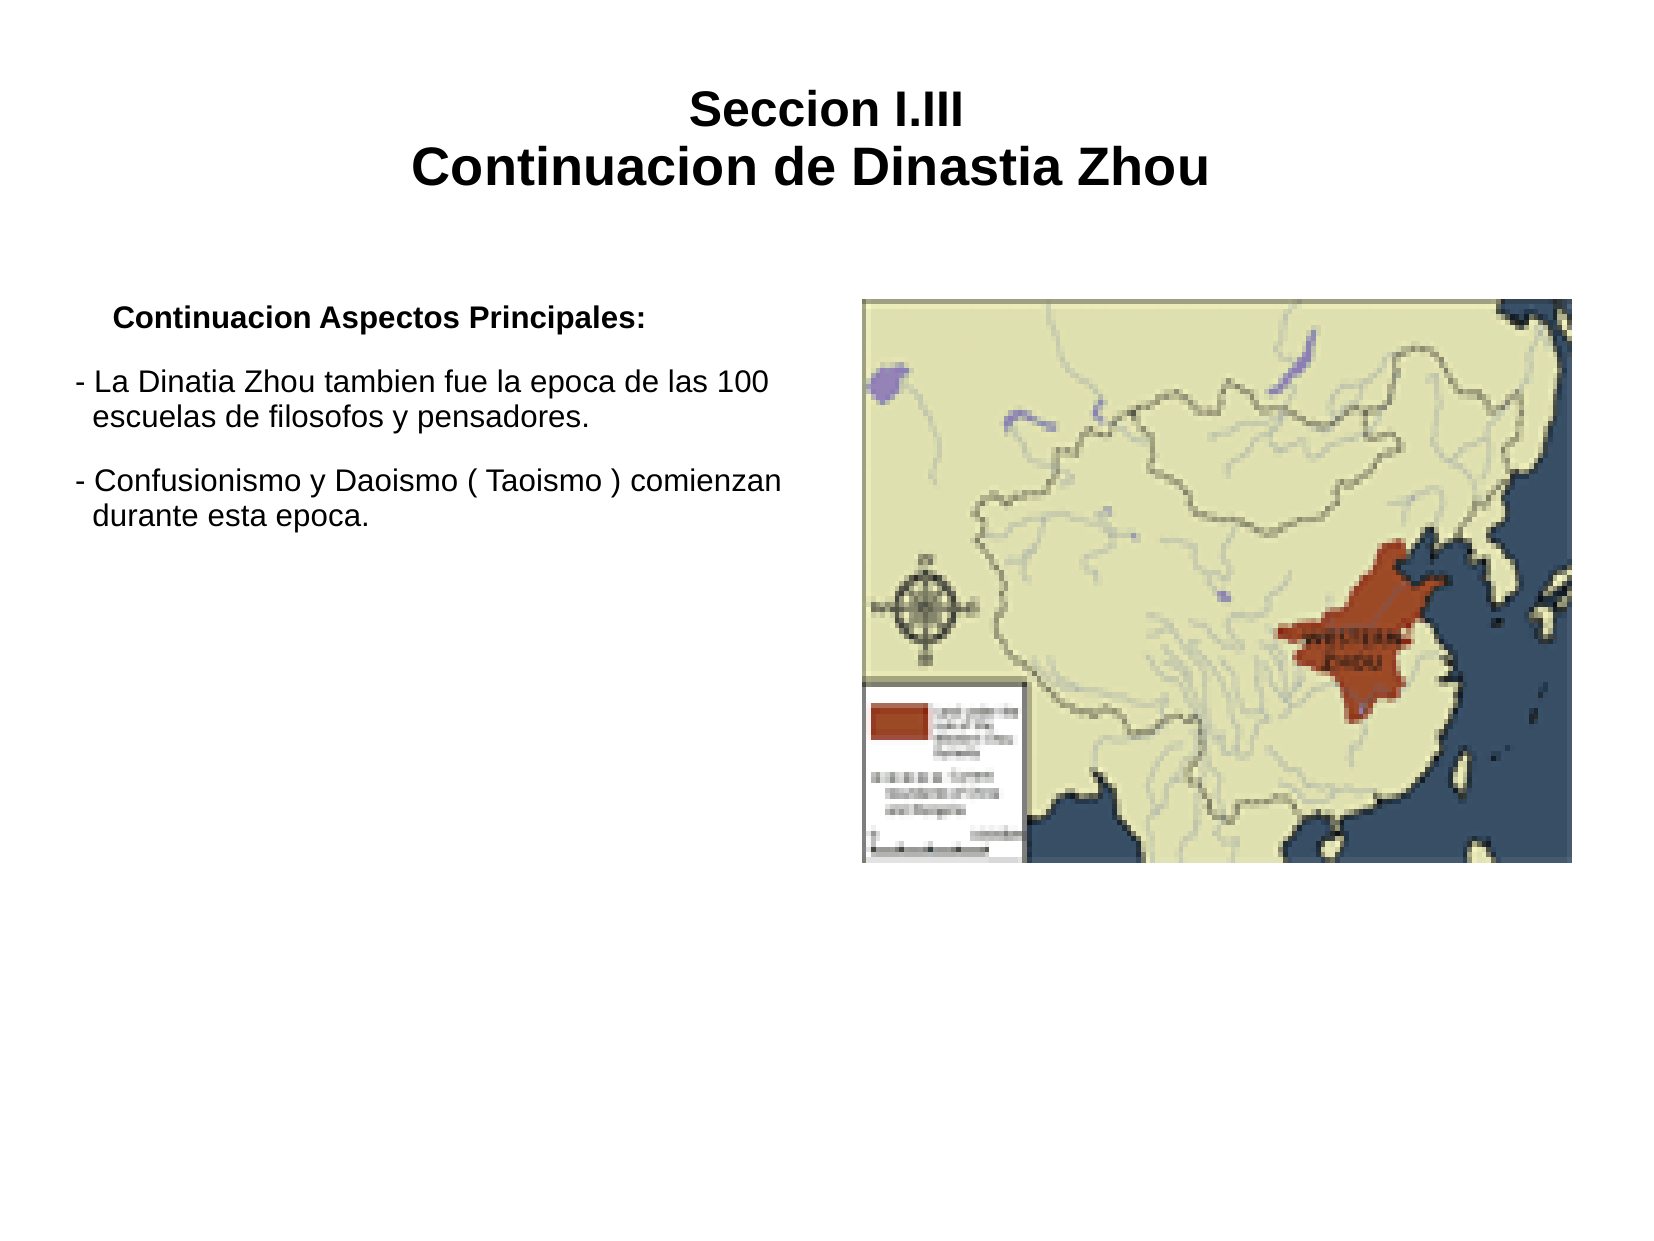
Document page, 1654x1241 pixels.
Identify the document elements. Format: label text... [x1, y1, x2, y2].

title Seccion I.III Continuacion de Dinastia Zhou [82, 56, 1571, 250]
picture [862, 299, 1572, 863]
list Continuacion Aspectos Principales: - La Dinatia Zhou tambien fue la epoca de las 100 escuelas de filosofos y pensadores. - Confusionismo y Daoismo ( Taoismo ) comienzan durante esta epoca. [75, 300, 809, 1094]
